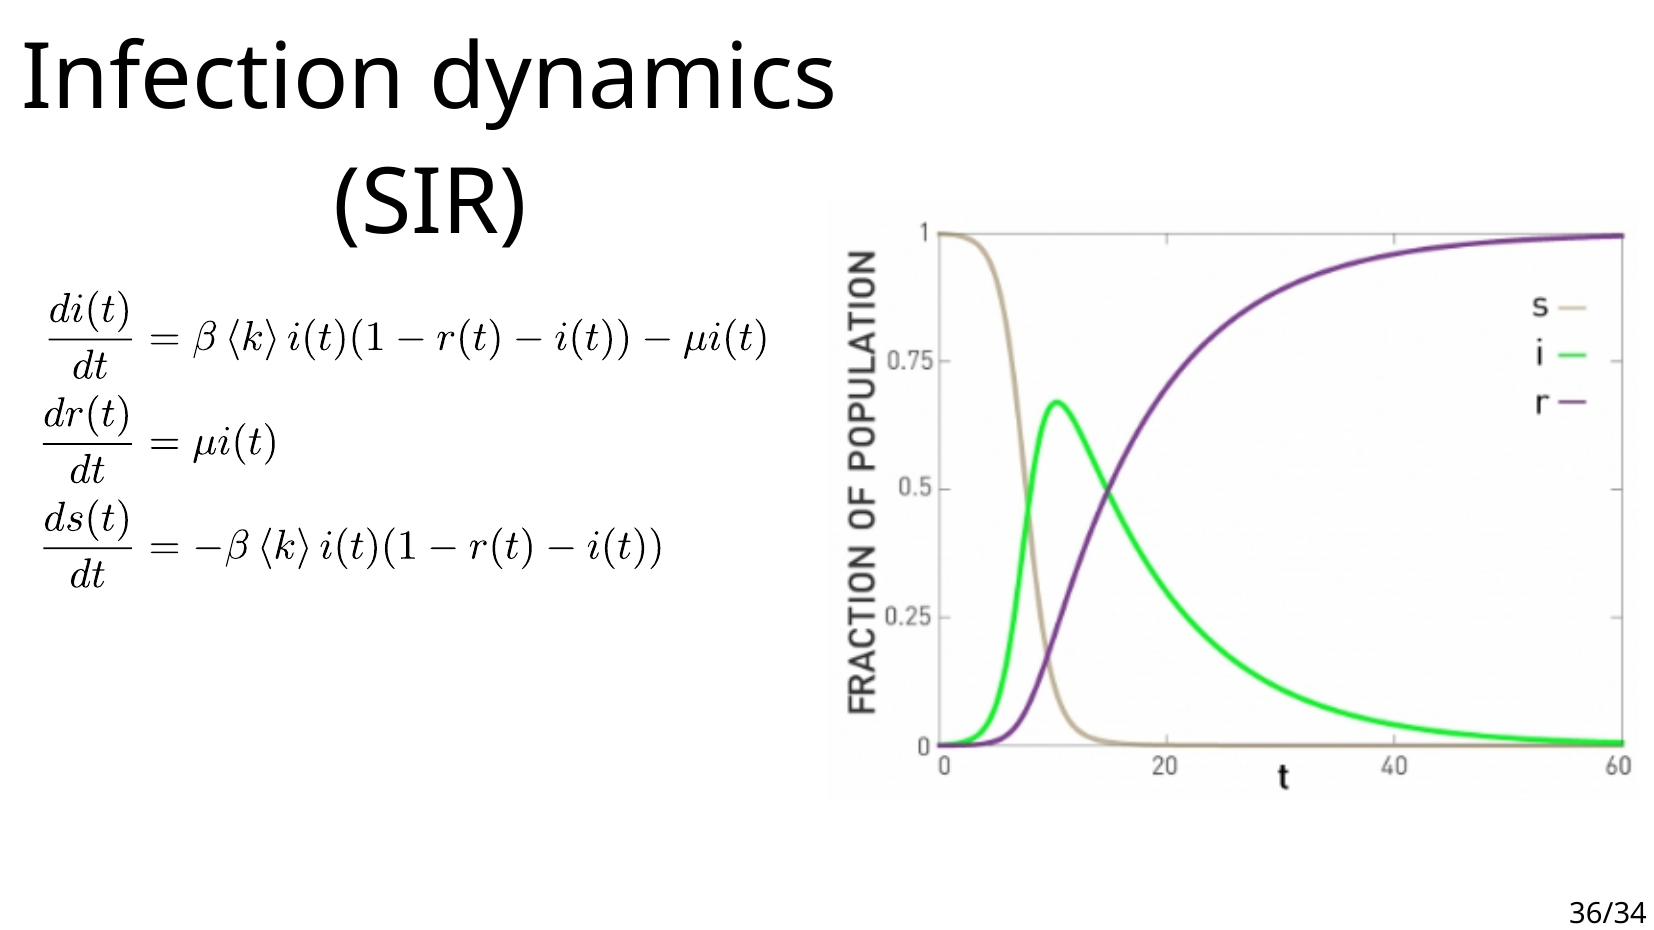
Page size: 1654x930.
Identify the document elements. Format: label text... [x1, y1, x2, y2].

text_box [42, 290, 770, 588]
picture [827, 199, 1638, 800]
title Infection dynamics (SIR) [17, 1, 843, 270]
